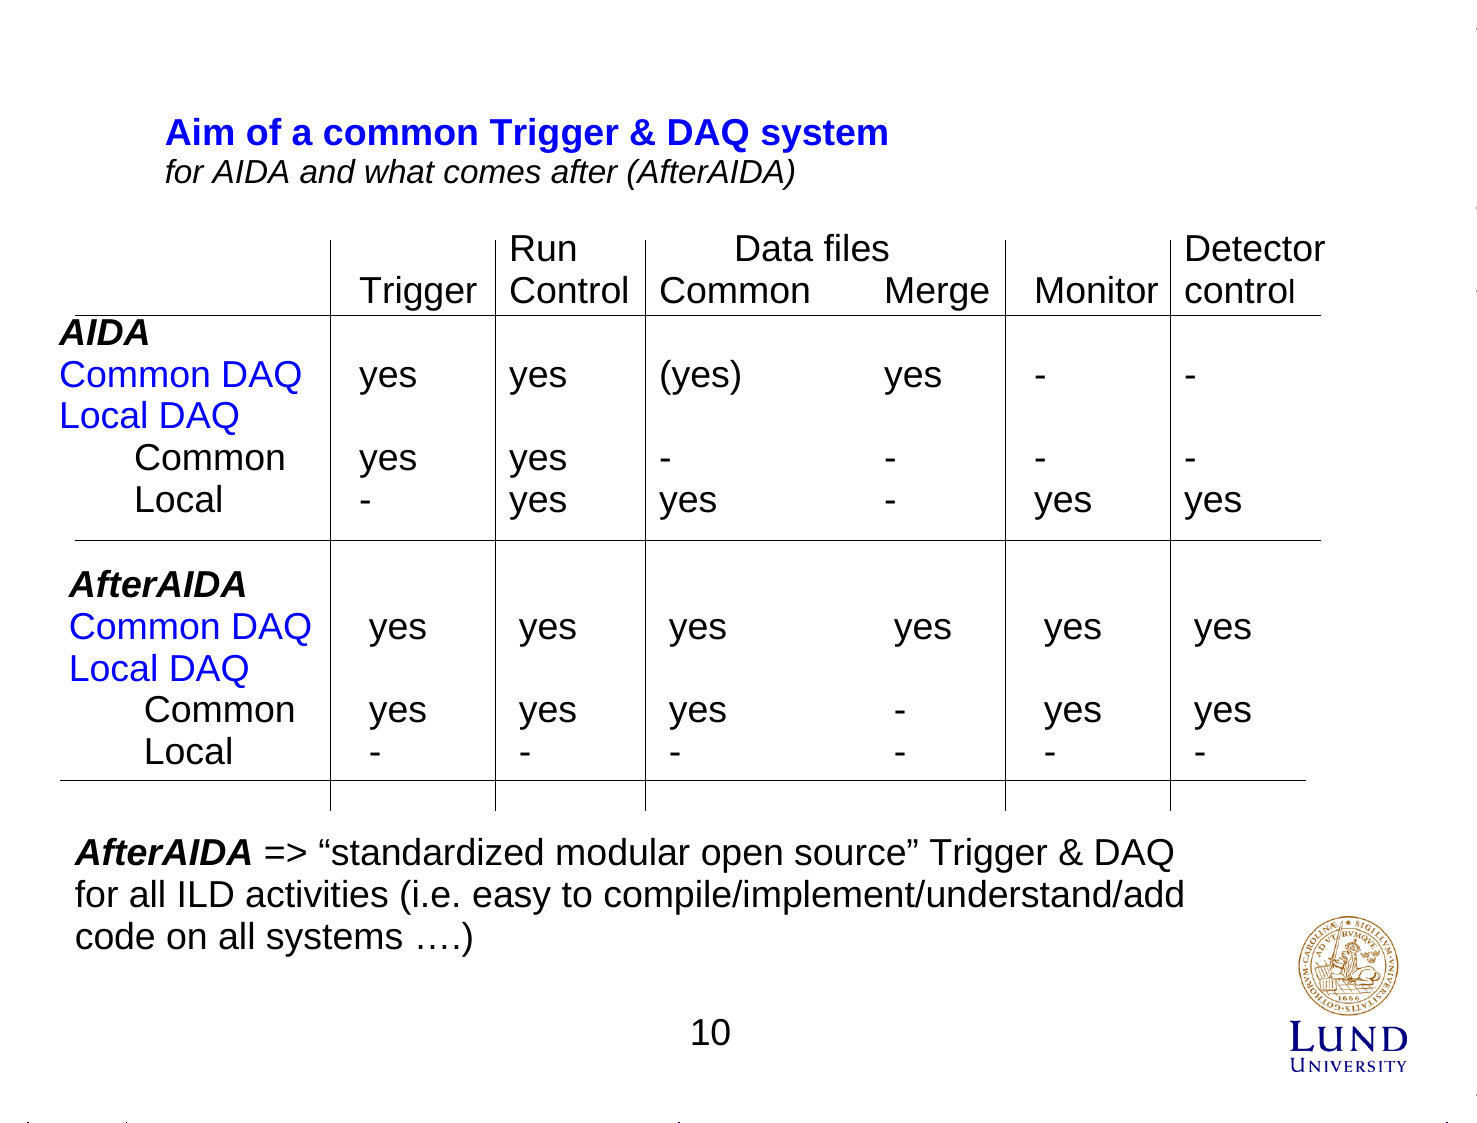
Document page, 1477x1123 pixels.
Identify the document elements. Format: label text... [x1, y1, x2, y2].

text_box AfterAIDA => “standardized modular open source” Trigger & DAQ for all ILD activities (i.e. easy to compile/implement/understand/add code on all systems ….) [60, 825, 1201, 1008]
text_box Run Data files Detector Trigger Control Common Merge Monitor control AIDA Common DAQ yes yes (yes) yes - - Local DAQ Common yes yes - - - - Local - yes yes - yes yes [496, 316, 645, 529]
text_box AfterAIDA Common DAQ yes yes yes yes yes yes Local DAQ Common yes yes yes - yes yes Local - - - - - - [54, 556, 1405, 781]
text_box Aim of a common Trigger & DAQ system for AIDA and what comes after (AfterAIDA) [150, 105, 961, 199]
text_box Run Data files Detector Trigger Control Common Merge Monitor control AIDA Common DAQ yes yes (yes) yes - - Local DAQ Common yes yes - - - - Local - yes yes - yes yes [1006, 316, 1170, 529]
text_box 10 [675, 1005, 747, 1062]
text_box Run Data files Detector Trigger Control Common Merge Monitor control AIDA Common DAQ yes yes (yes) yes - - Local DAQ Common yes yes - - - - Local - yes yes - yes yes [44, 220, 1396, 529]
text_box Run Data files Detector Trigger Control Common Merge Monitor control AIDA Common DAQ yes yes (yes) yes - - Local DAQ Common yes yes - - - - Local - yes yes - yes yes [646, 316, 1005, 529]
picture [1290, 916, 1407, 1072]
text_box Run Data files Detector Trigger Control Common Merge Monitor control AIDA Common DAQ yes yes (yes) yes - - Local DAQ Common yes yes - - - - Local - yes yes - yes yes [331, 316, 495, 529]
